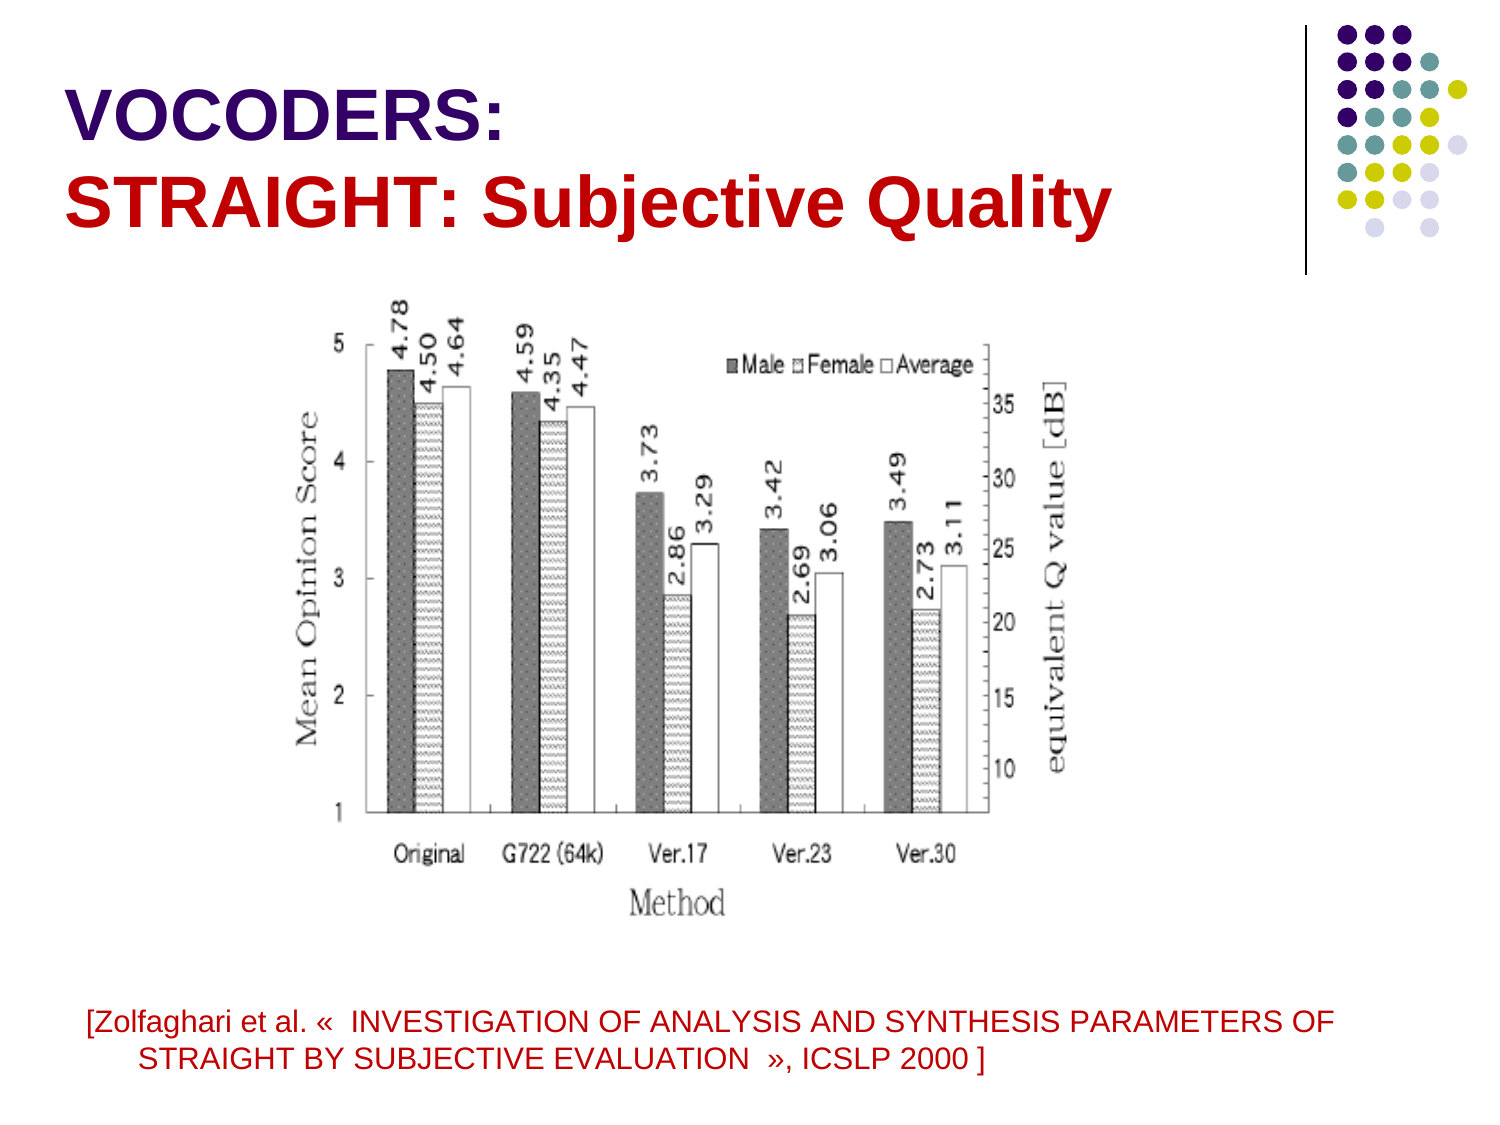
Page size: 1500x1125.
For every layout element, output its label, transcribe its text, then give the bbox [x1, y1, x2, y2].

list [Zolfaghari et al. « INVESTIGATION OF ANALYSIS AND SYNTHESIS PARAMETERS OF STRAIGHT BY SUBJECTIVE EVALUATION », ICSLP 2000 ] [70, 994, 1446, 1084]
text_box VOCODERS: STRAIGHT: Subjective Quality [49, 37, 1288, 251]
picture [278, 264, 1107, 938]
